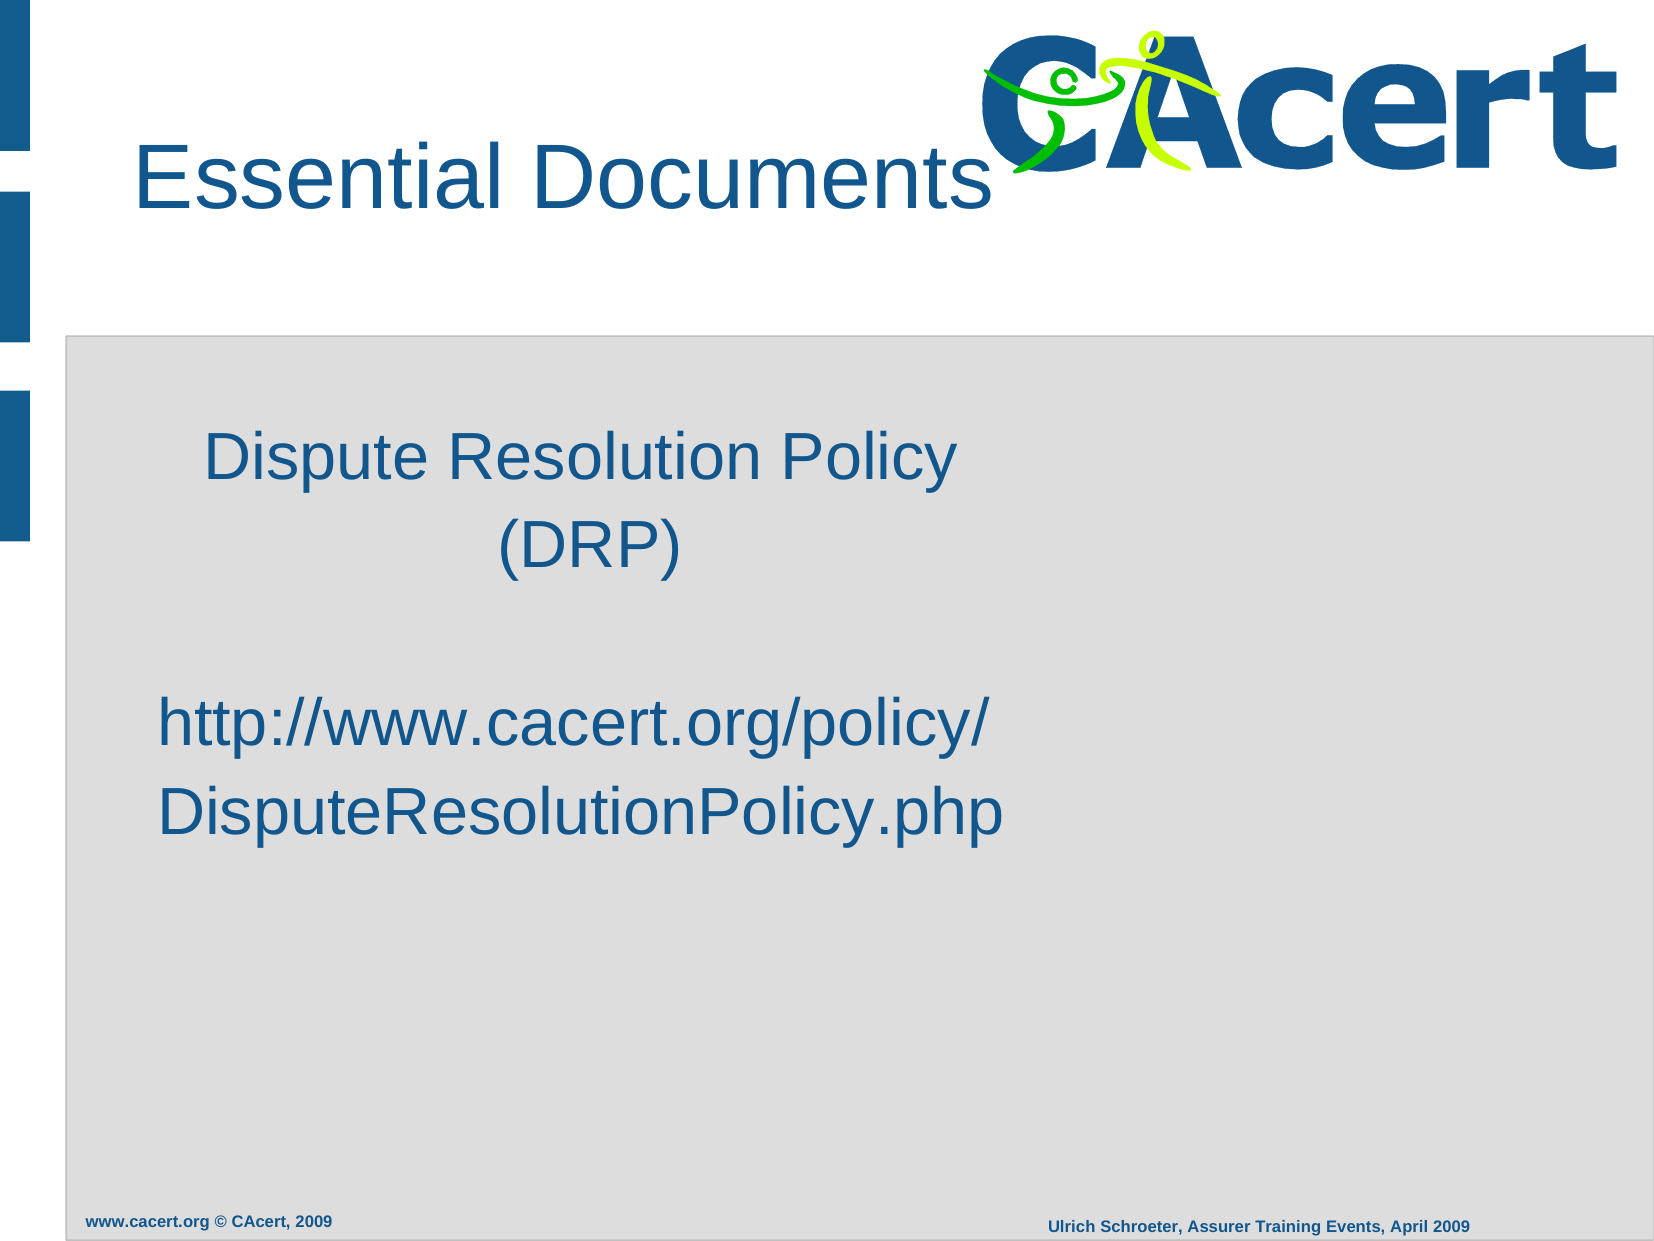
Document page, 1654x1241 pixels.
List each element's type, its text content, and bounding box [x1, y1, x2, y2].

text_box Essential Documents [118, 118, 1011, 236]
text_box Dispute Resolution Policy (DRP) http://www.cacert.org/policy/ DisputeResolutionPolicy.php [142, 397, 1021, 856]
